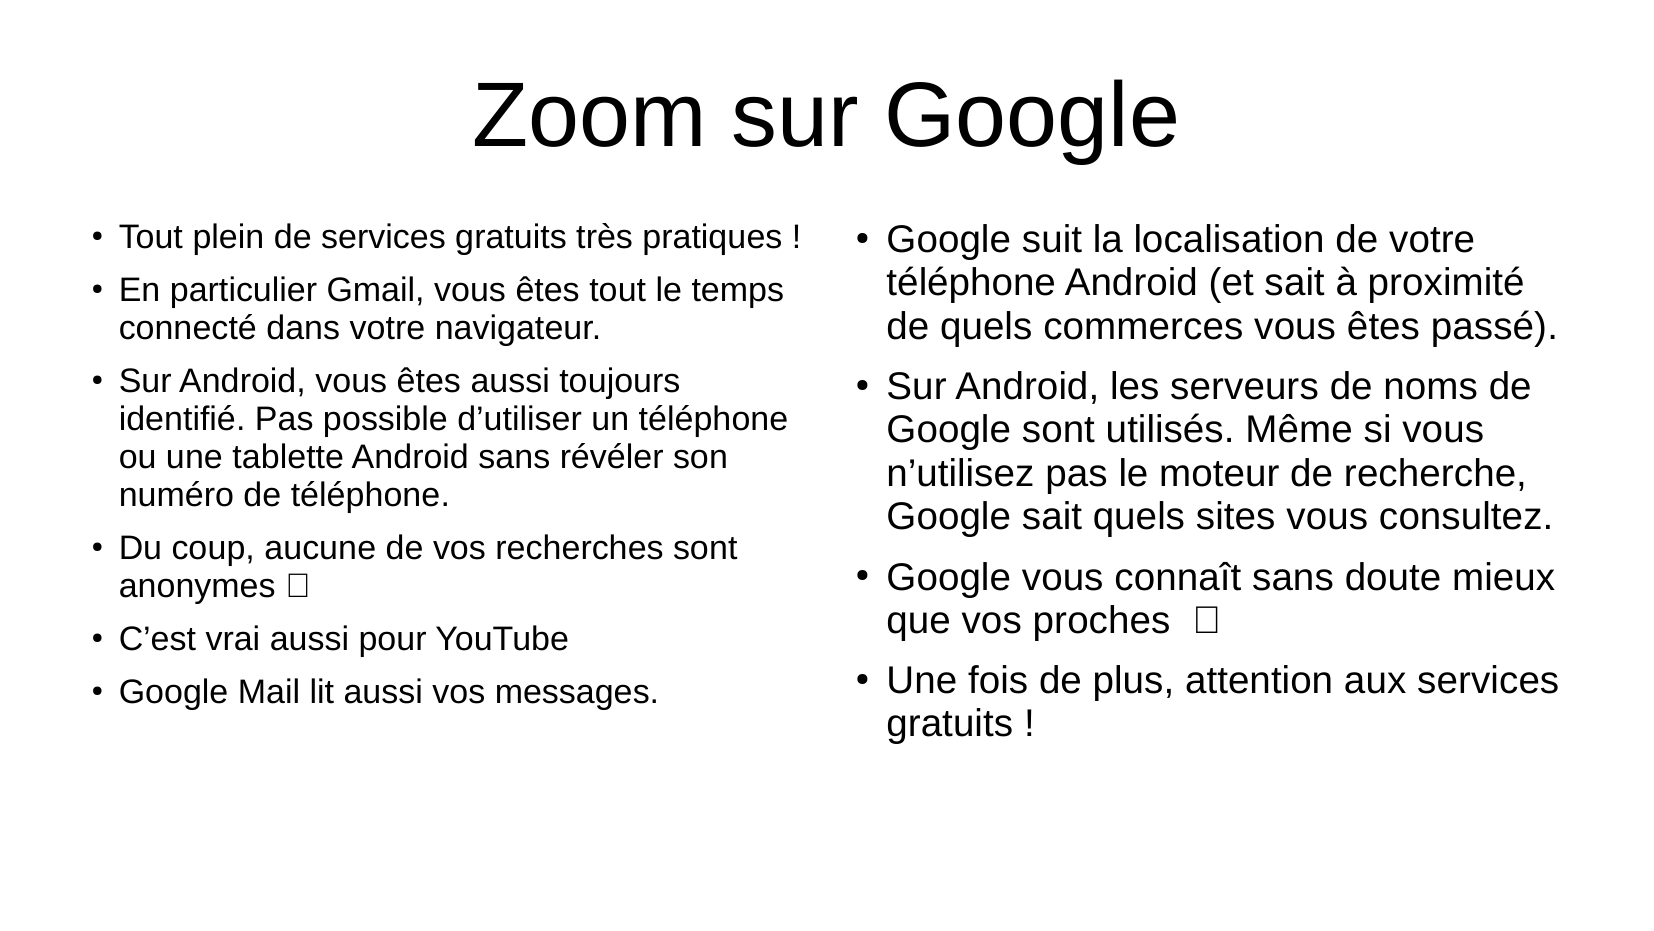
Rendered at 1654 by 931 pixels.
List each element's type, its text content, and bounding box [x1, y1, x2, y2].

title Zoom sur Google [82, 37, 1571, 193]
list Tout plein de services gratuits très pratiques ! En particulier Gmail, vous êtes tout le temps connecté dans votre navigateur. Sur Android, vous êtes aussi toujours identifié. Pas possible d’utiliser un téléphone ou une tablette Android sans révéler son numéro de téléphone. Du coup, aucune de vos recherches sont anonymes 🤨 C’est vrai aussi pour YouTube Google Mail lit aussi vos messages. [82, 217, 809, 758]
list Google suit la localisation de votre téléphone Android (et sait à proximité de quels commerces vous êtes passé). Sur Android, les serveurs de noms de Google sont utilisés. Même si vous n’utilisez pas le moteur de recherche, Google sait quels sites vous consultez. Google vous connaît sans doute mieux que vos proches 🤨 Une fois de plus, attention aux services gratuits ! [845, 217, 1572, 758]
